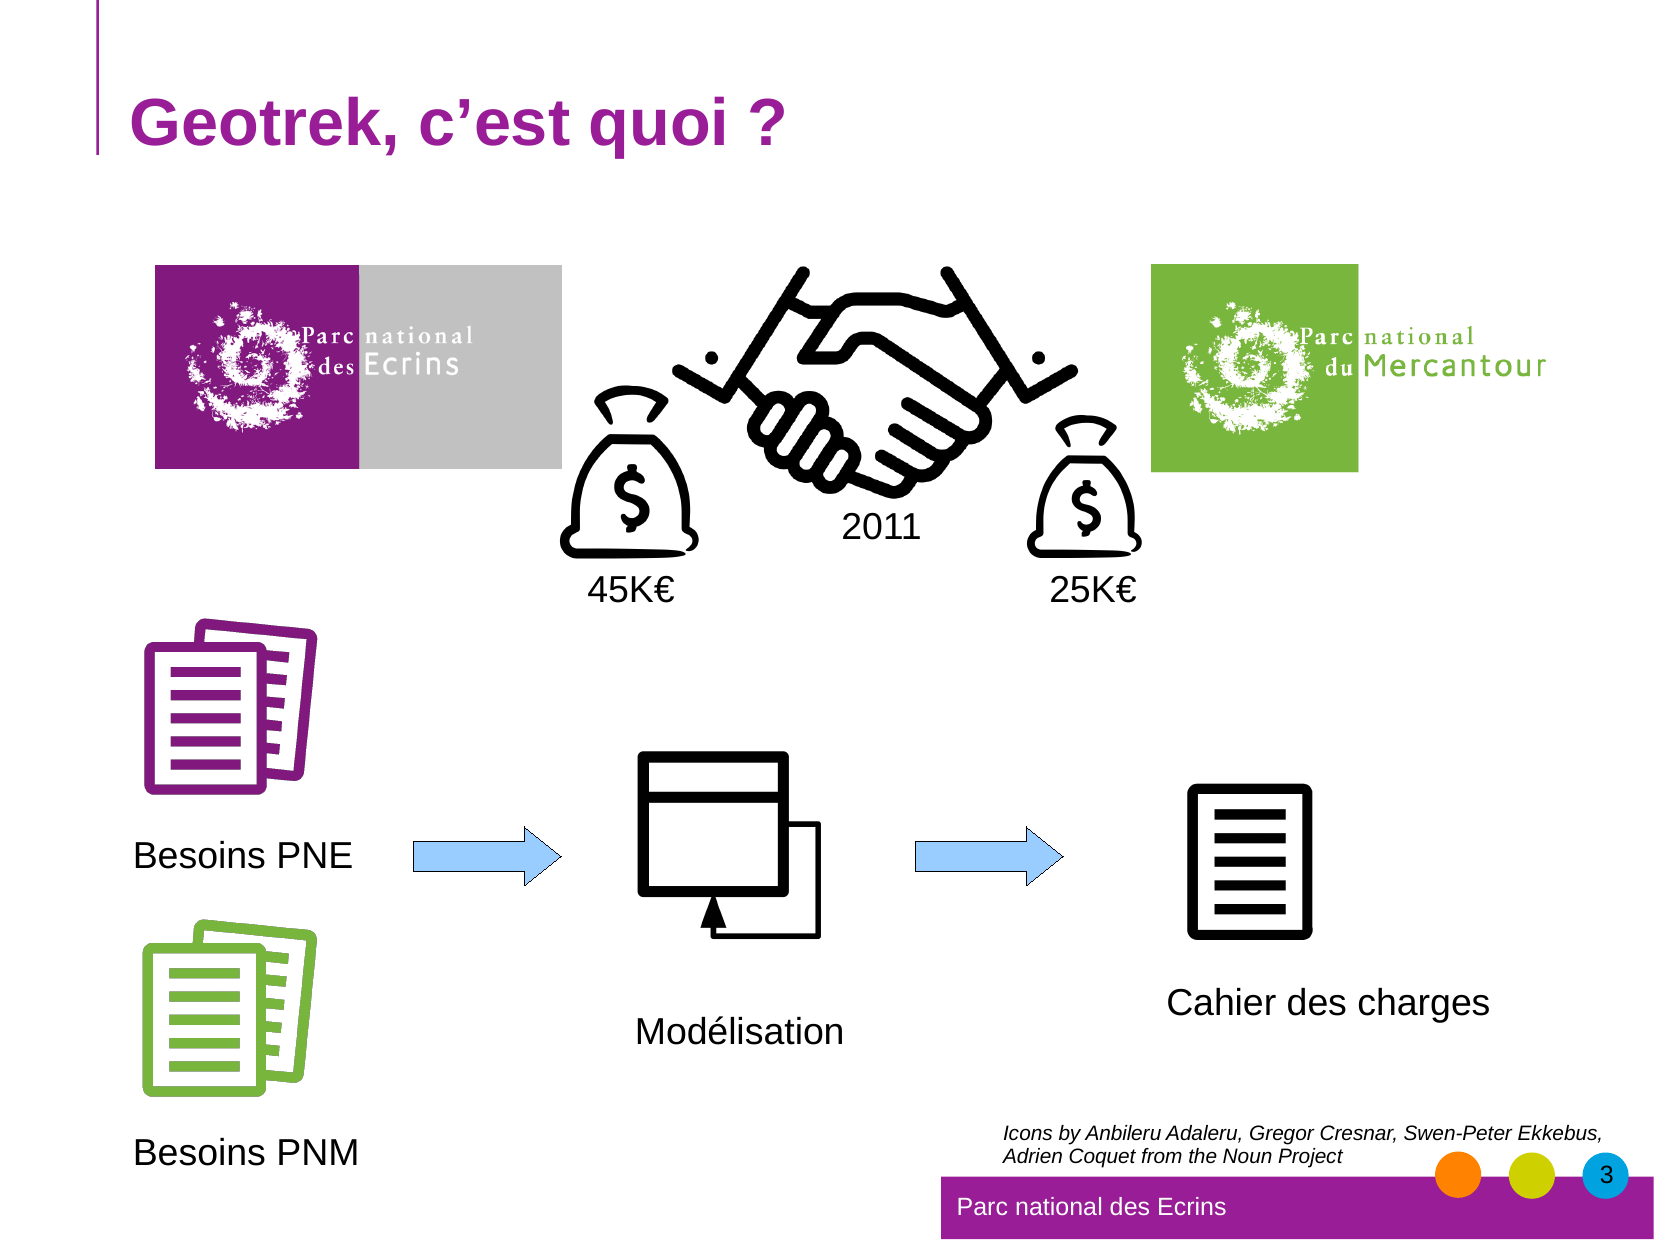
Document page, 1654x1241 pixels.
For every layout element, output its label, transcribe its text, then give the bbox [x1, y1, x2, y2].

text_box 2011 [826, 498, 937, 556]
picture [127, 614, 325, 801]
text_box [413, 826, 562, 886]
picture [125, 915, 325, 1104]
text_box Icons by Anbileru Adaleru, Gregor Cresnar, Swen-Peter Ekkebus, Adrien Coquet from the Noun Project [988, 1113, 1625, 1176]
text_box [915, 826, 1064, 886]
picture [1181, 778, 1322, 945]
text_box Besoins PNM [118, 1124, 375, 1182]
text_box Besoins PNE [118, 826, 369, 884]
text_box Modélisation [620, 1003, 860, 1061]
text_box 25K€ [1034, 561, 1152, 618]
picture [620, 748, 832, 945]
text_box 45K€ [572, 561, 690, 618]
title Geotrek, c’est quoi ? [129, 11, 1619, 160]
text_box Cahier des charges [1151, 974, 1506, 1032]
picture [155, 236, 1565, 562]
